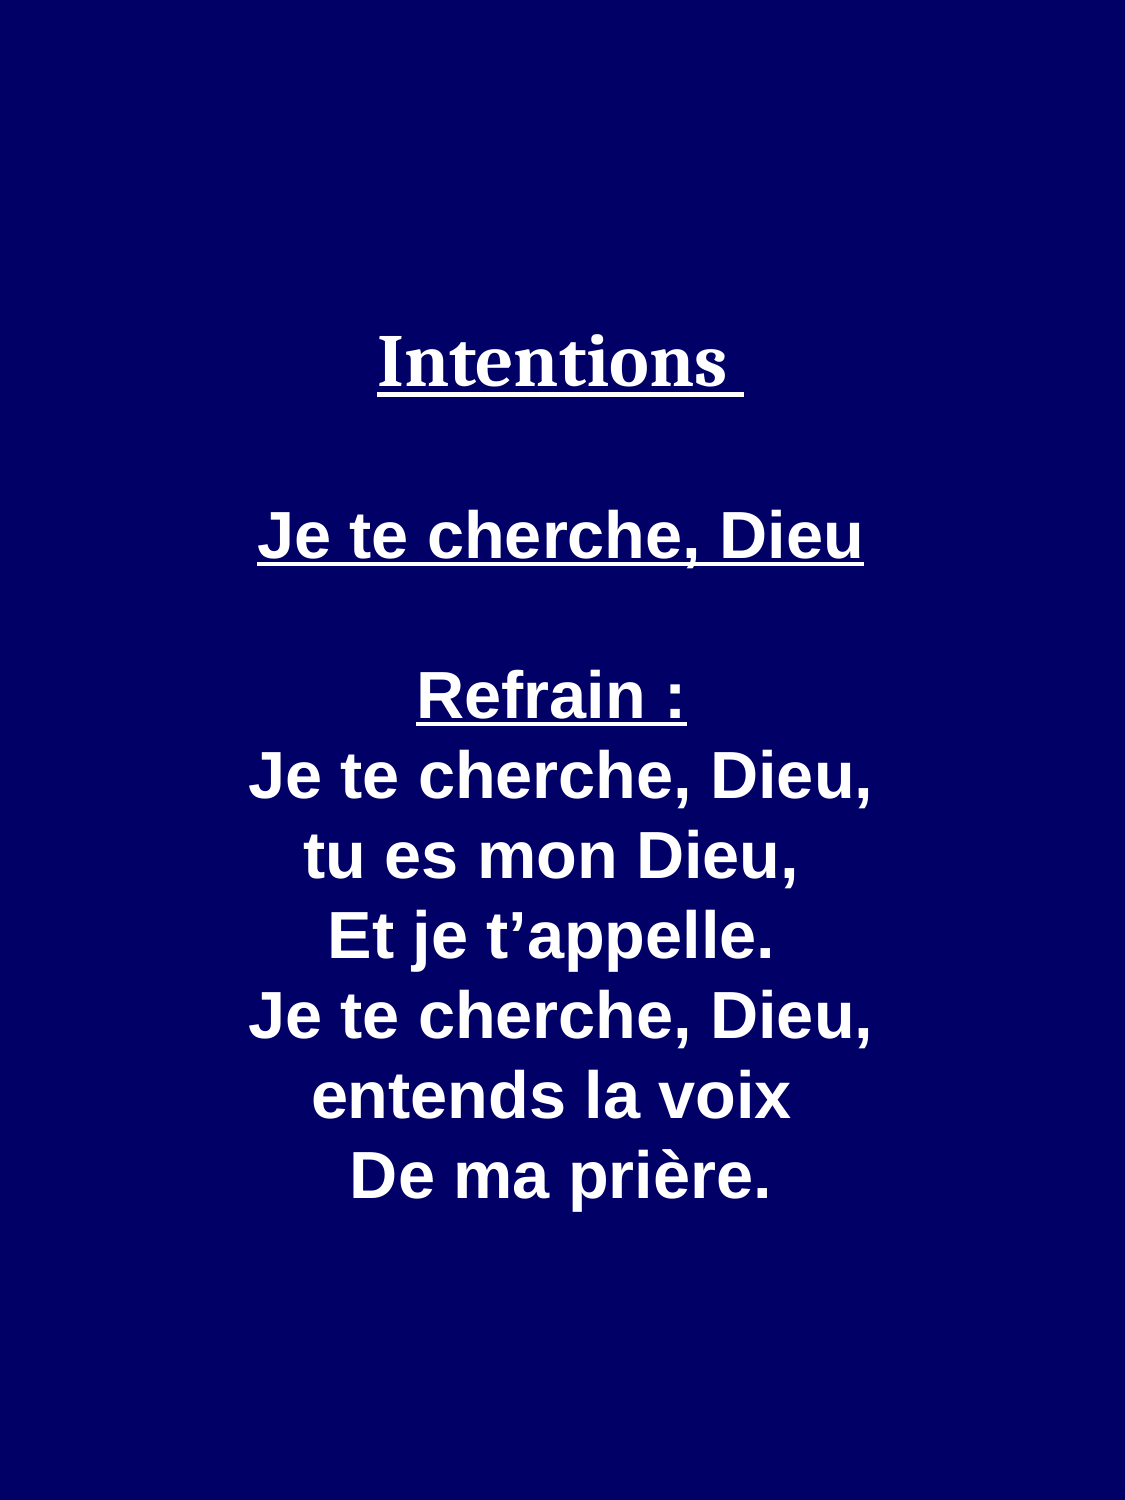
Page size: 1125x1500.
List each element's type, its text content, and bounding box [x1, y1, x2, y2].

text_box Intentions Je te cherche, Dieu Refrain : Je te cherche, Dieu, tu es mon Dieu, Et je t’appelle. Je te cherche, Dieu, entends la voix De ma prière. [35, 106, 1087, 1418]
